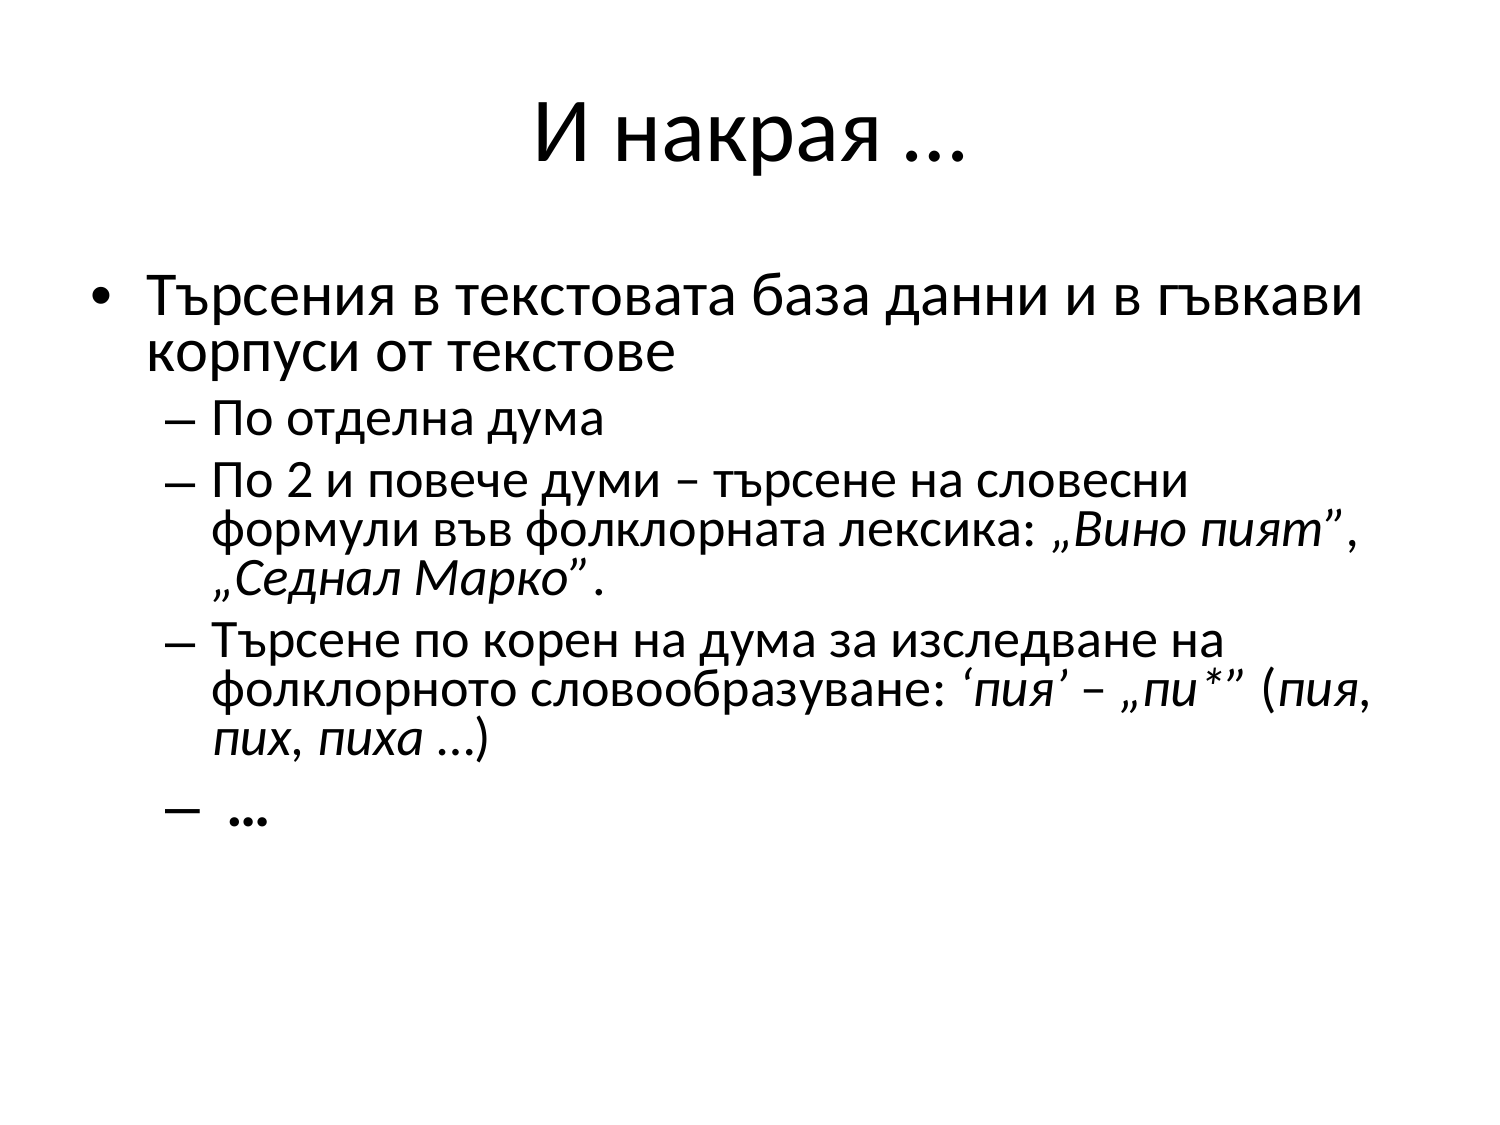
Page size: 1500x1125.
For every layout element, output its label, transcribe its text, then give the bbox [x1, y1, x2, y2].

list Търсения в текстовата база данни и в гъвкави корпуси от текстове По отделна дума По 2 и повече думи – търсене на словесни формули във фолклорната лексика: „Вино пият”, „Седнал Марко”. Търсене по корен на дума за изследване на фолклорното словообразуване: ‘пия’ – „пи*” (пия, пих, пиха …) … [75, 262, 1426, 1029]
title И накрая … [75, 45, 1426, 233]
